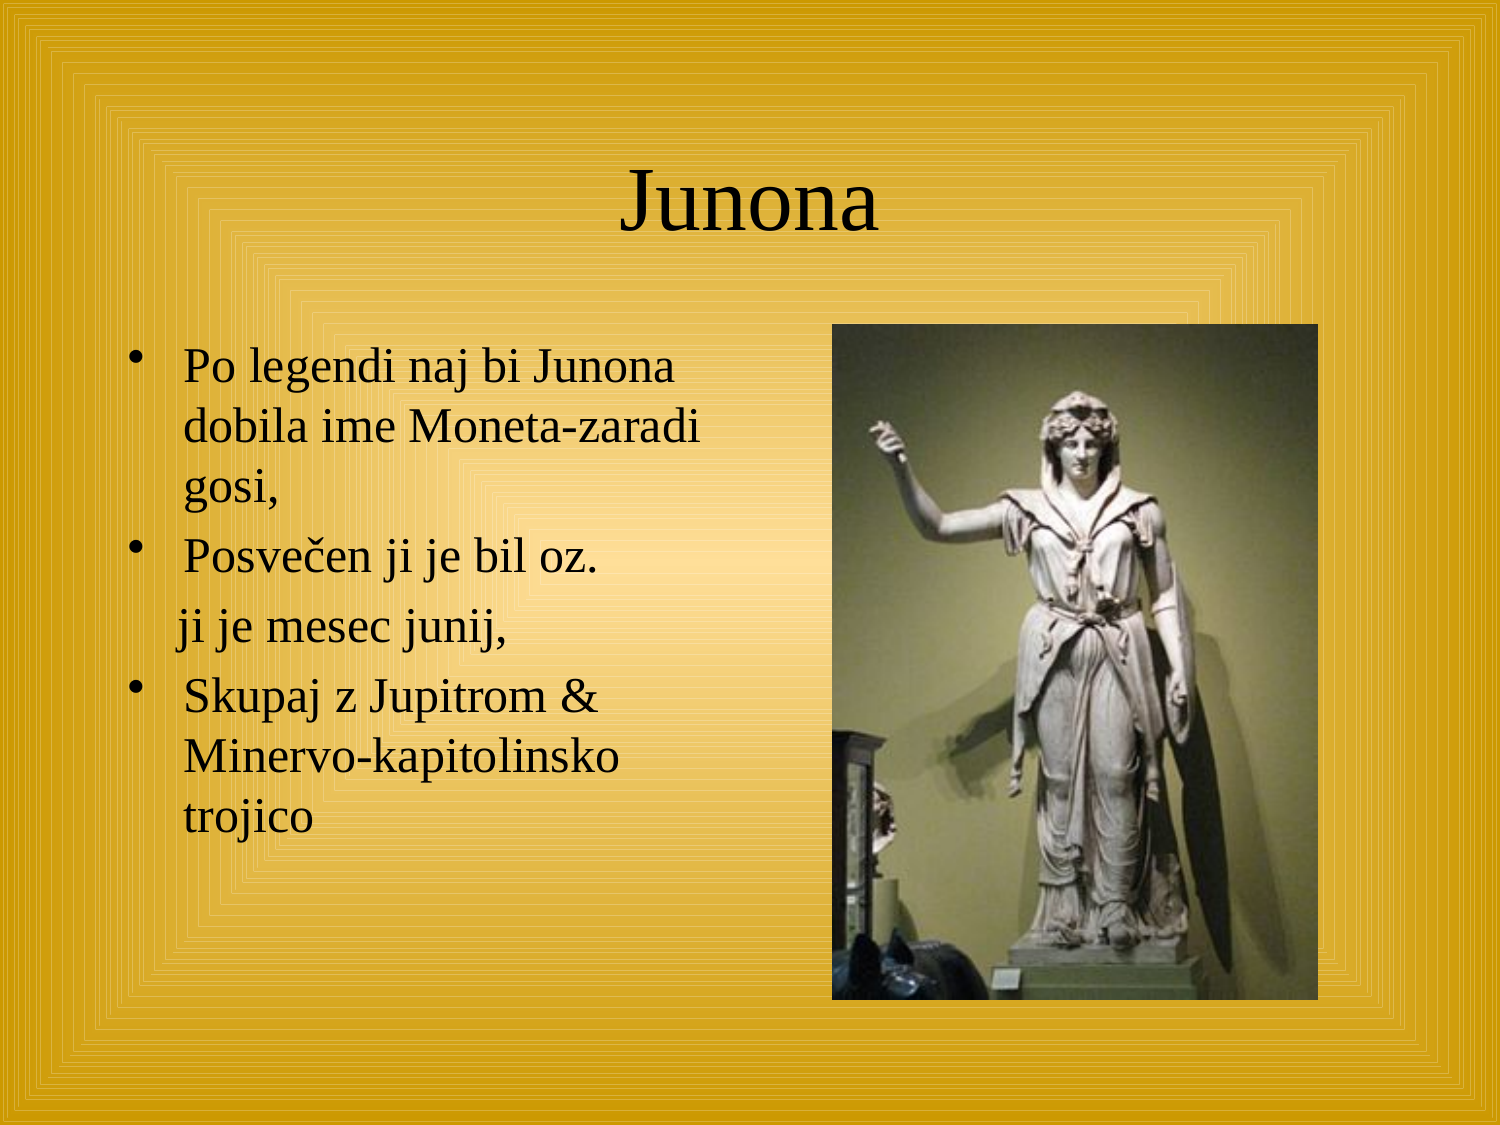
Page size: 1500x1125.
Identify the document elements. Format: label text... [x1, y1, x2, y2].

title Junona [112, 99, 1388, 288]
picture [832, 324, 1318, 1000]
list Po legendi naj bi Junona dobila ime Moneta-zaradi gosi, Posvečen ji je bil oz. ji je mesec junij, Skupaj z Jupitrom & Minervo-kapitolinsko trojico [112, 324, 738, 1000]
